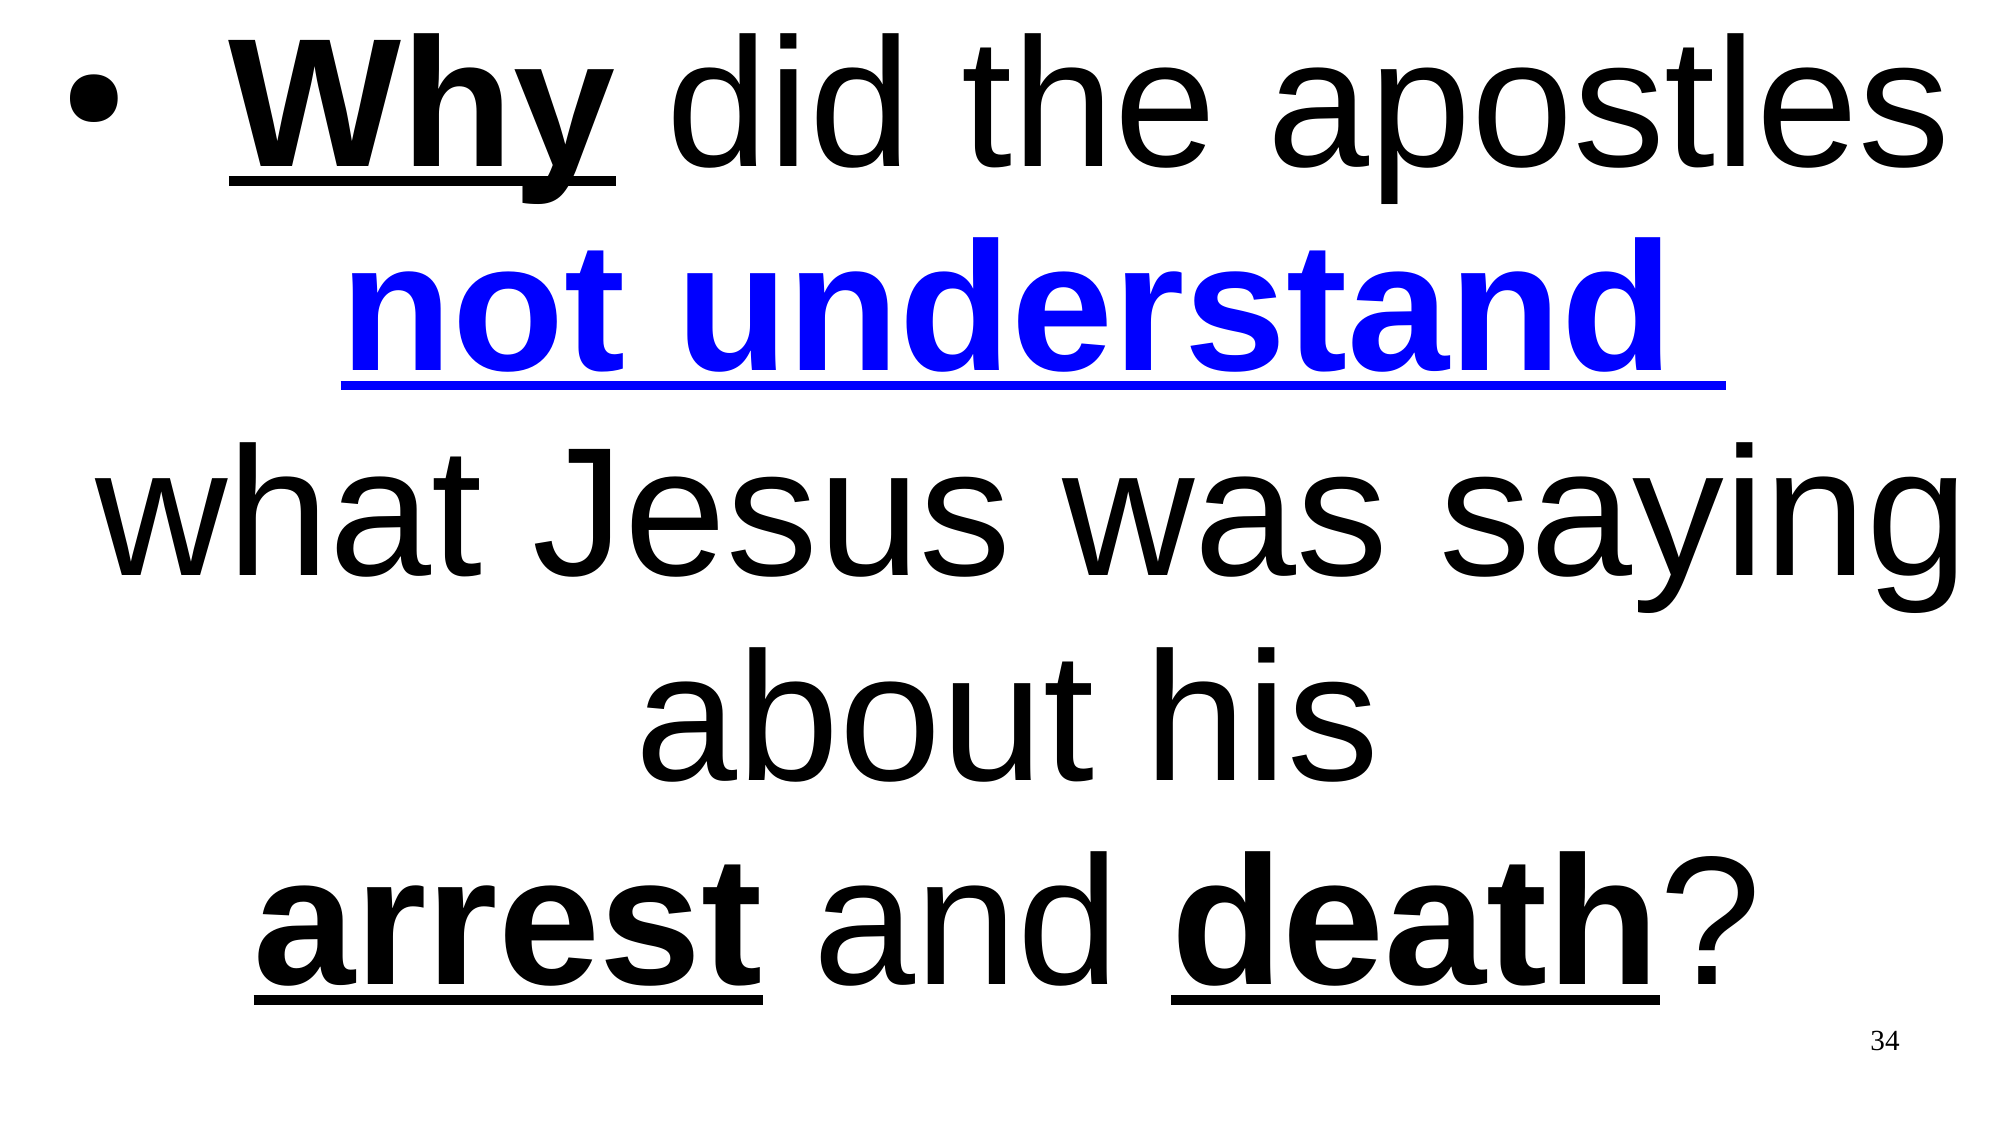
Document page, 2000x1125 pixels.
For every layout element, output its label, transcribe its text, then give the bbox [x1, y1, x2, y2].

list Why did the apostles not understand what Jesus was saying about his arrest and death? [0, 0, 1996, 1123]
